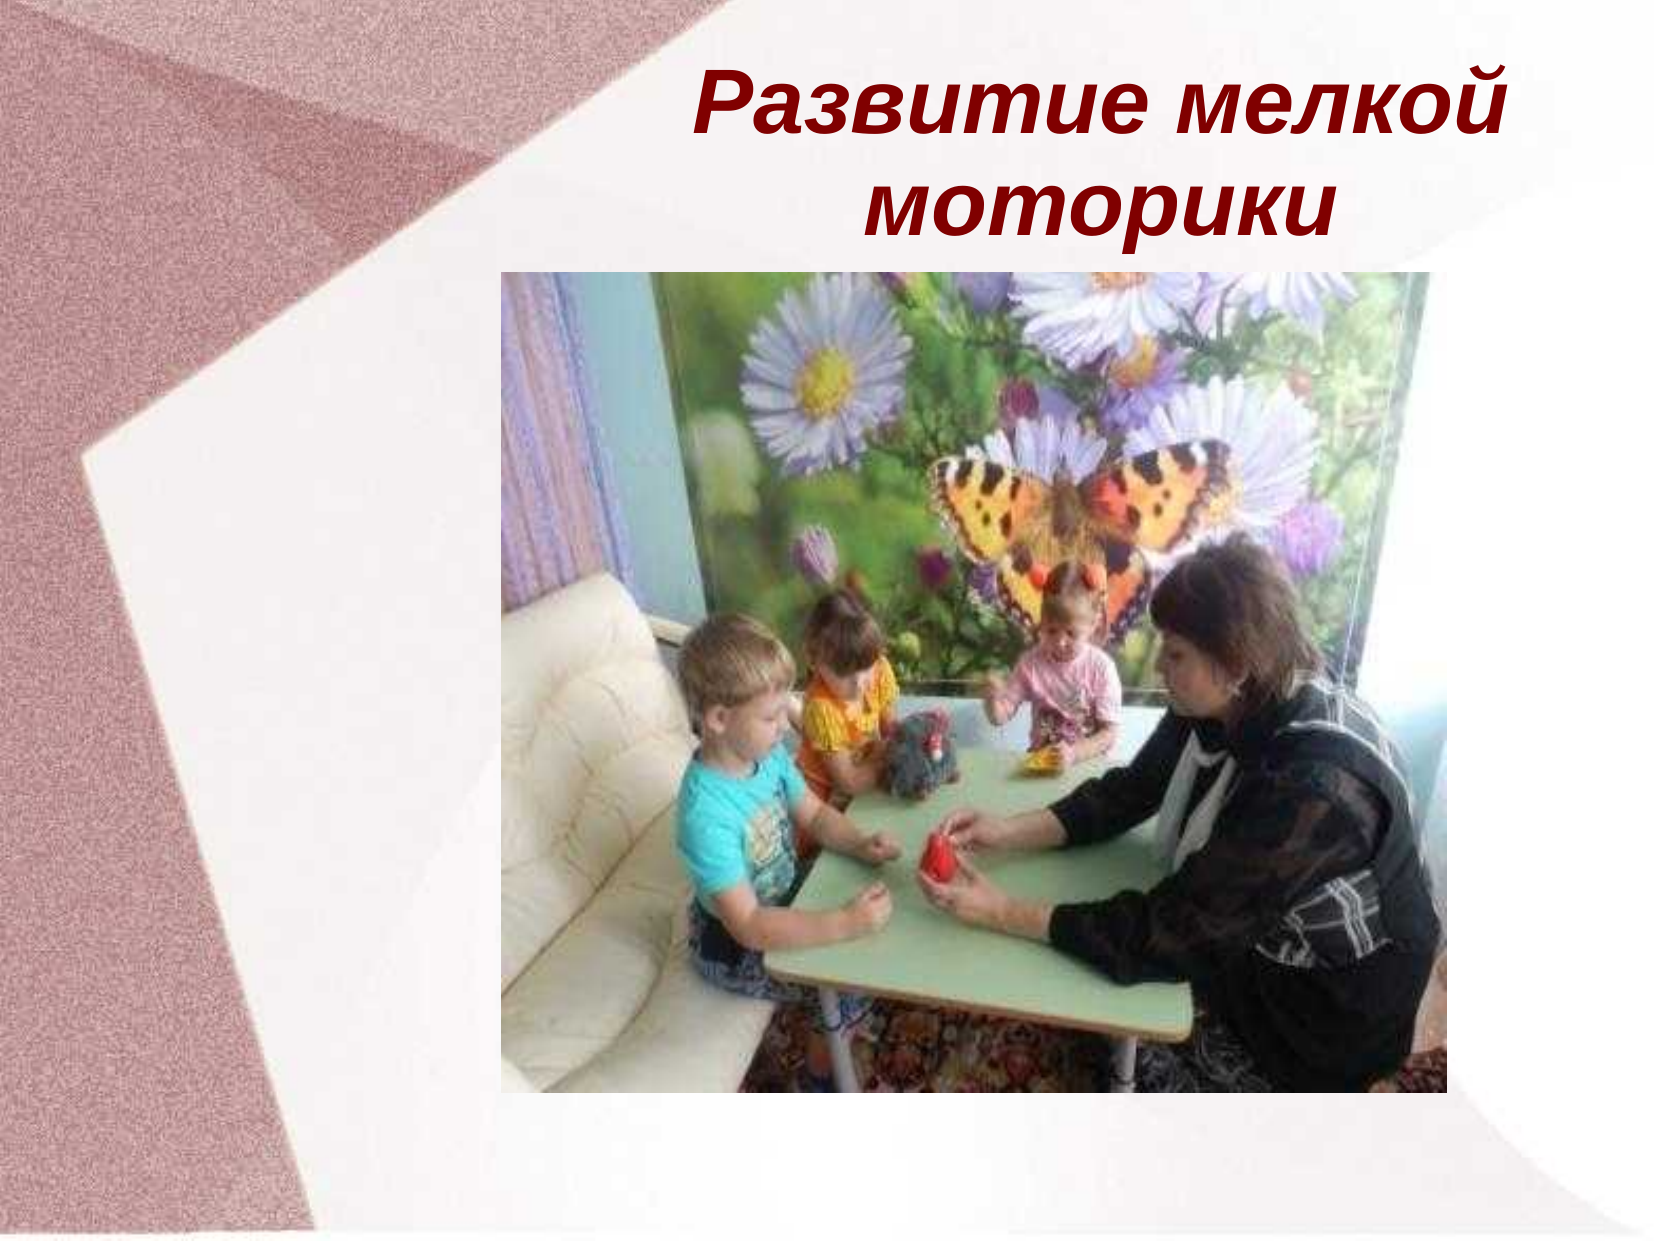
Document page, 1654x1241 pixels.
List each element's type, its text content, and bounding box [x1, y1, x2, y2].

title Развитие мелкой моторики [596, 49, 1607, 257]
picture [0, 0, 1654, 1241]
